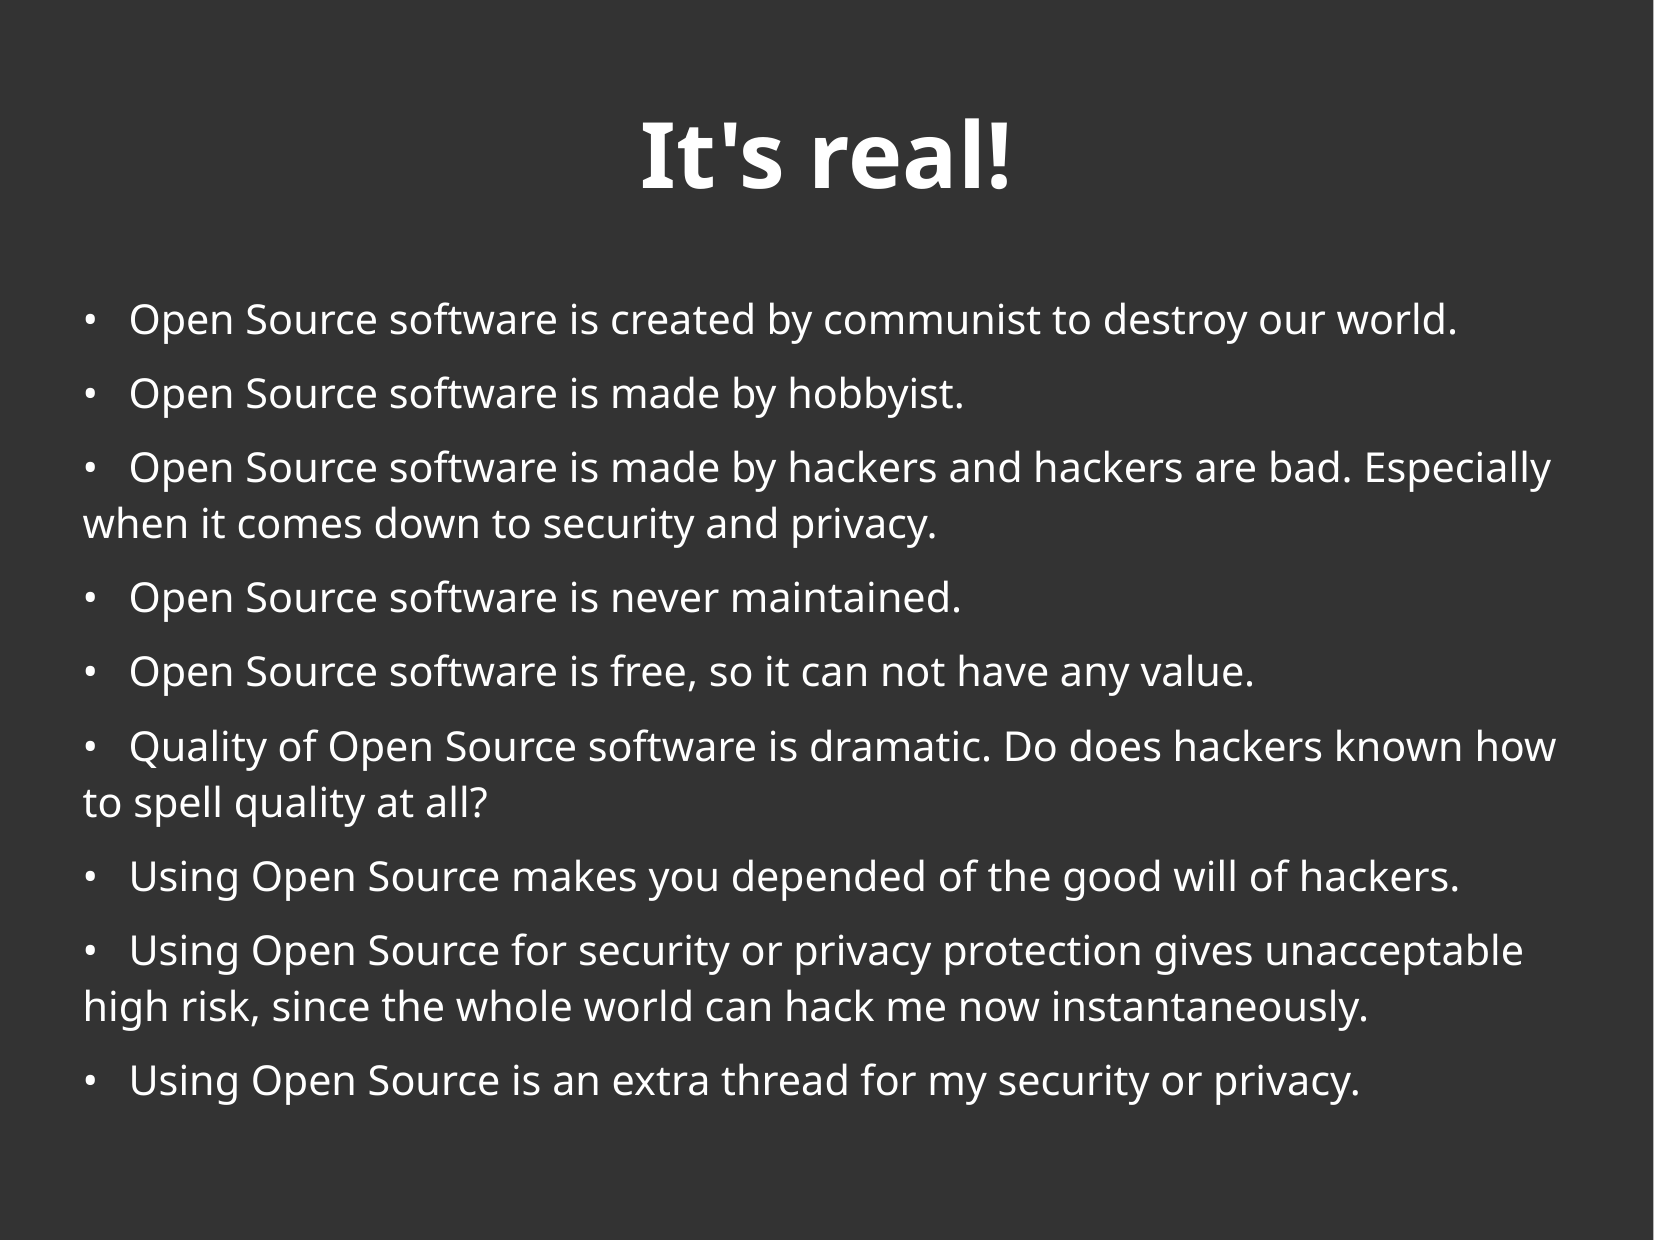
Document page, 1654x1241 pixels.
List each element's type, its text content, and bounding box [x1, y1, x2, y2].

title It's real! [82, 49, 1571, 257]
list • Open Source software is created by communist to destroy our world. • Open Source software is made by hobbyist. • Open Source software is made by hackers and hackers are bad. Especially when it comes down to security and privacy. • Open Source software is never maintained. • Open Source software is free, so it can not have any value. • Quality of Open Source software is dramatic. Do does hackers known how to spell quality at all? • Using Open Source makes you depended of the good will of hackers. • Using Open Source for security or privacy protection gives unacceptable high risk, since the whole world can hack me now instantaneously. • Using Open Source is an extra thread for my security or privacy. [82, 290, 1571, 1134]
